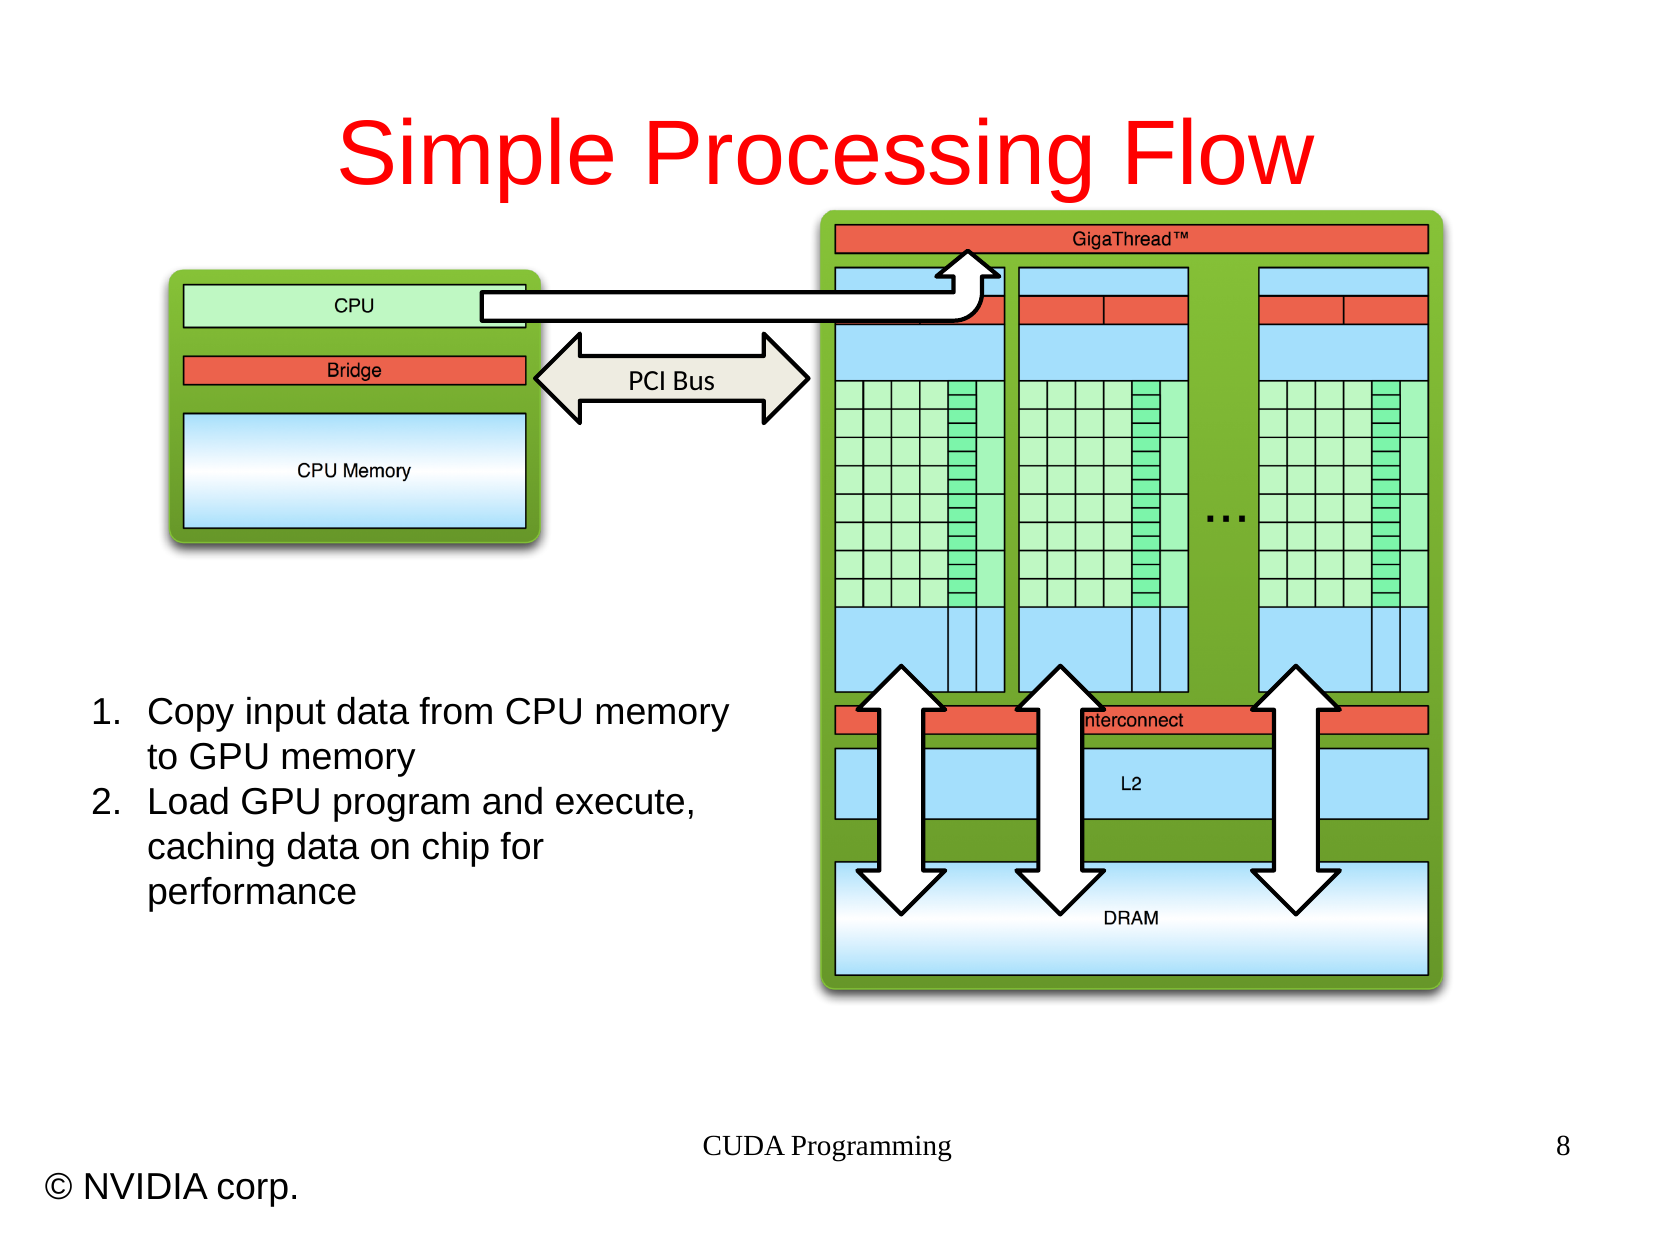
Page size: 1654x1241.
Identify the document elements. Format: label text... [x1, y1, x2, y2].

picture [137, 257, 571, 580]
text_box © NVIDIA corp. [30, 1158, 331, 1216]
text_box [857, 665, 946, 915]
text_box Copy input data from CPU memory to GPU memory Load GPU program and execute, caching data on chip for performance [76, 679, 750, 920]
title Simple Processing Flow [82, 49, 1571, 257]
picture [789, 257, 958, 292]
text_box [1251, 665, 1340, 915]
picture [789, 257, 1473, 1026]
text_box [1016, 665, 1105, 915]
text_box PCI Bus [535, 333, 809, 424]
text_box [481, 250, 1000, 321]
